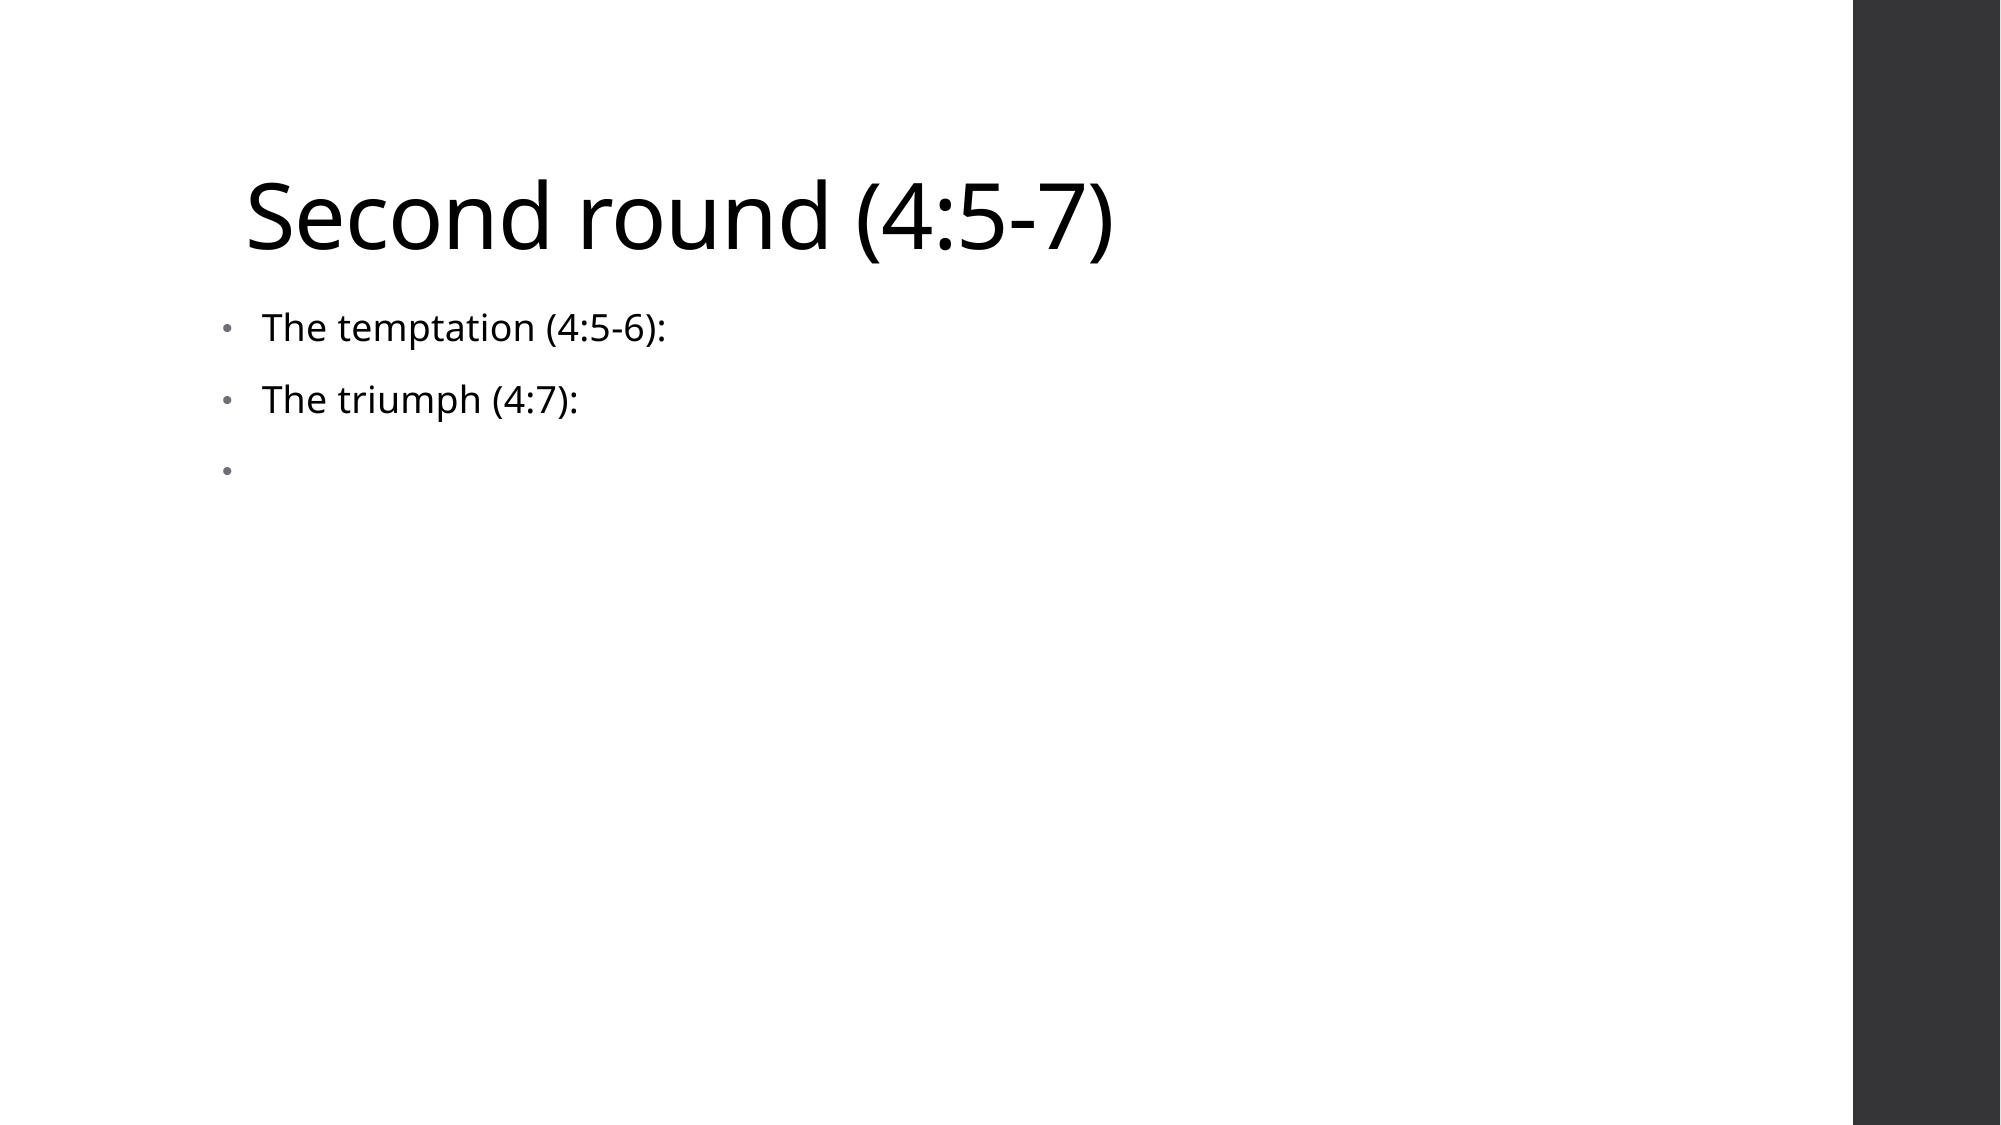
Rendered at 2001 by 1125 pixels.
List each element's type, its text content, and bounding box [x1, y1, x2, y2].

title Second round (4:5-7) [206, 60, 1797, 278]
list The temptation (4:5-6): The triumph (4:7): [206, 299, 1617, 1014]
